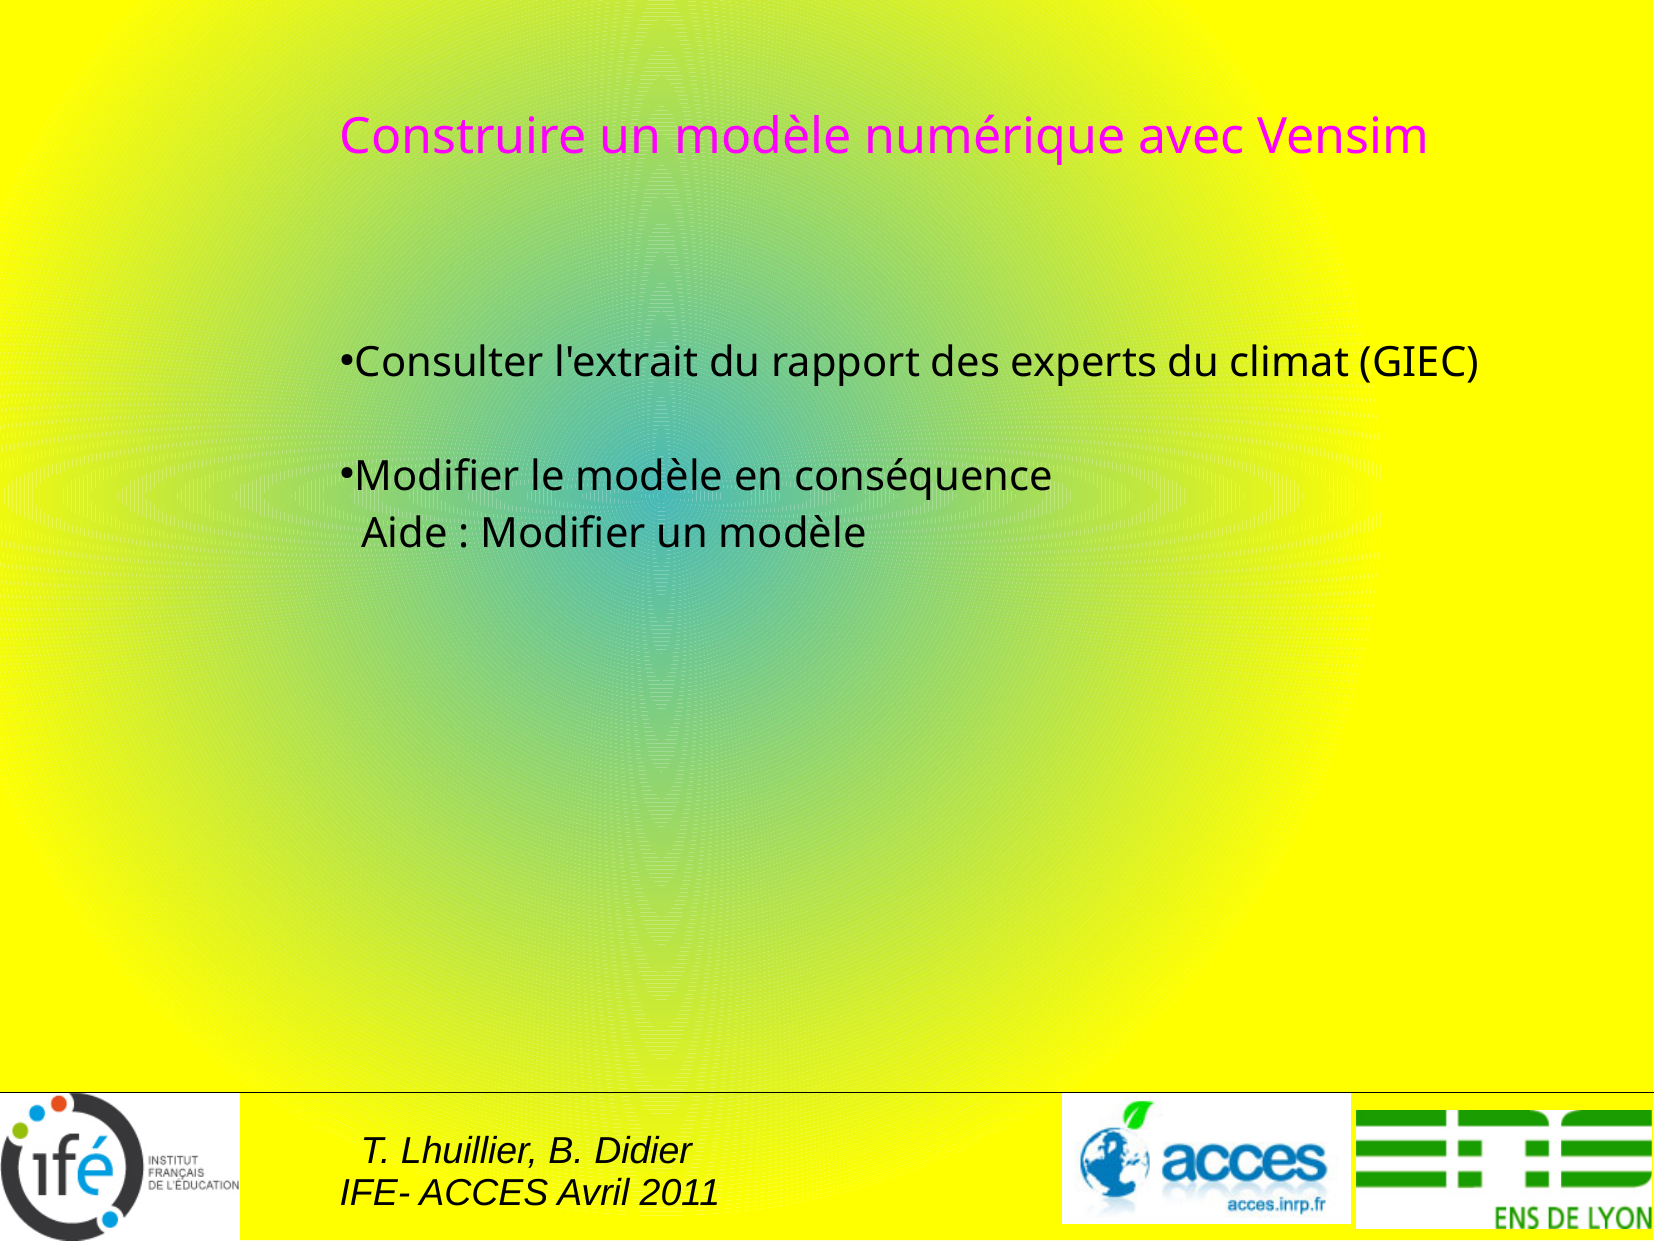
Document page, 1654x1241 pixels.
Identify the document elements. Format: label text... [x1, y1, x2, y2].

text_box Construire un modèle numérique avec Vensim [324, 92, 1393, 178]
picture [1356, 1110, 1652, 1229]
picture [0, 1093, 240, 1241]
text_box Consulter l'extrait du rapport des experts du climat (GIEC) Modifier le modèle en conséquence Aide : Modifier un modèle [324, 324, 1534, 572]
picture [1062, 1093, 1351, 1224]
text_box T. Lhuillier, B. Didier IFE- ACCES Avril 2011 [324, 1122, 886, 1221]
